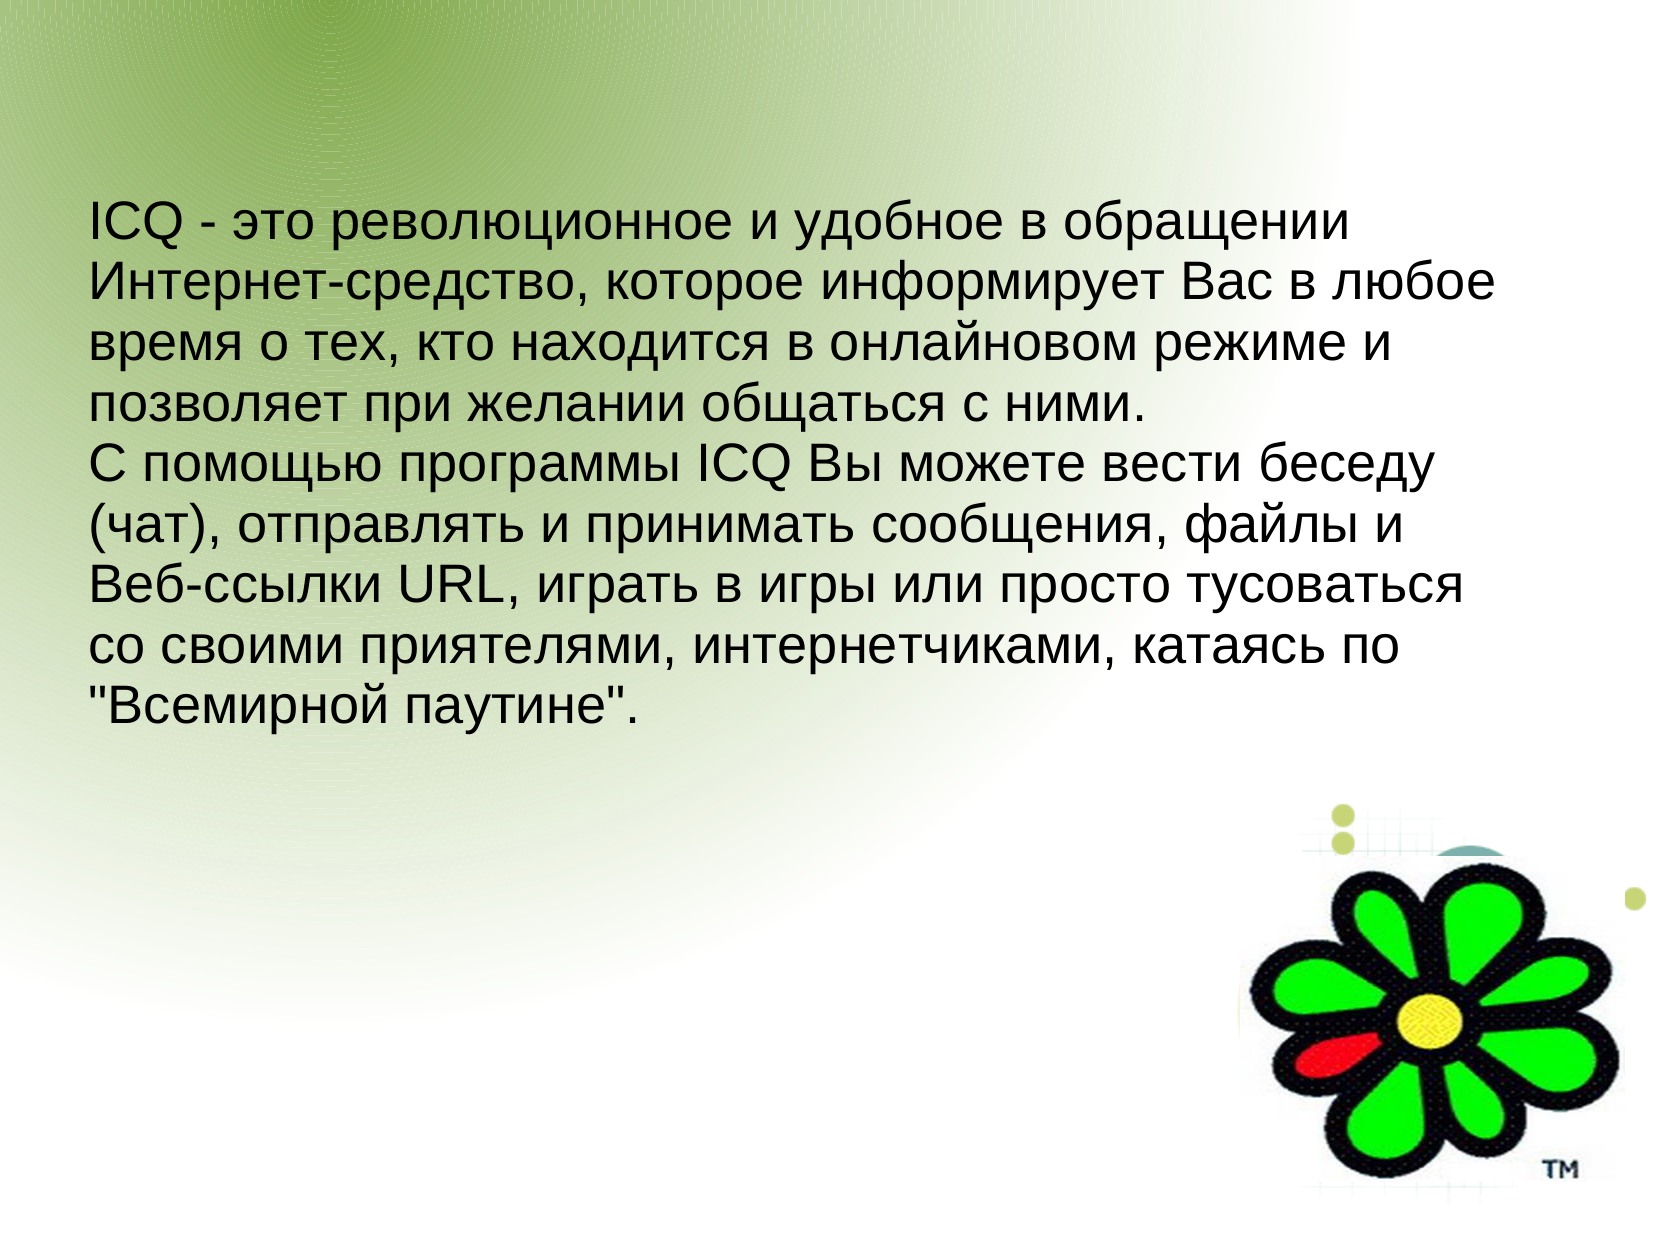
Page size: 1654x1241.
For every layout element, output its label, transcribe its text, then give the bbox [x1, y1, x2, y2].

picture [1224, 792, 1654, 1211]
text_box ICQ - это революционное и удобное в обращении Интернет-средство, которое информирует Вас в любое время о тех, кто находится в онлайновом режиме и позволяет при желании общаться с ними. С помощью программы ICQ Вы можете вести беседу (чат), отправлять и принимать сообщения, файлы и Веб-ссылки URL, играть в игры или просто тусоваться со своими приятелями, интернетчиками, катаясь по "Всемирной паутине". [88, 190, 1536, 787]
